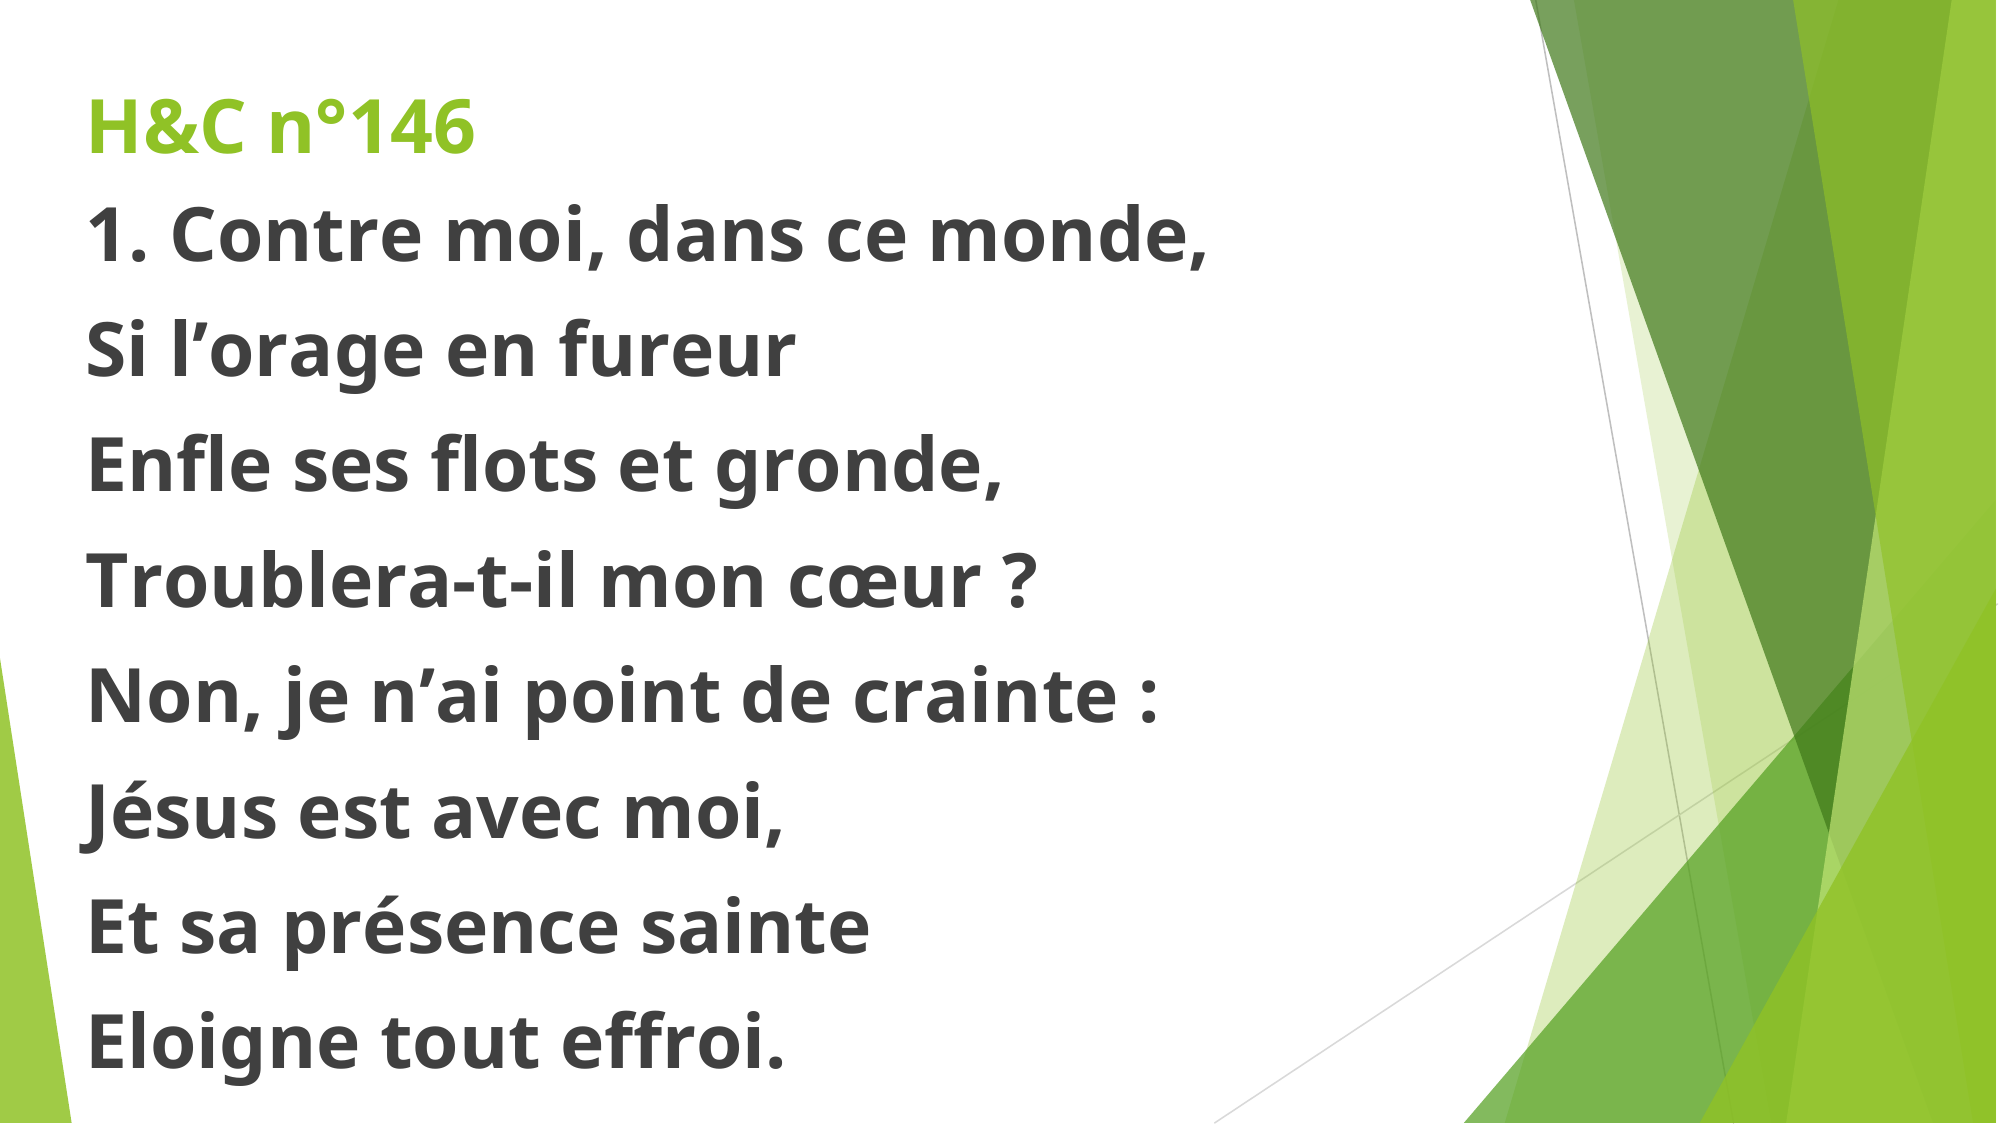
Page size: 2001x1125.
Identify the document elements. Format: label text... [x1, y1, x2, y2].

text_box 1. Contre moi, dans ce monde, Si l’orage en fureur Enfle ses flots et gronde, Troublera-t-il mon cœur ? Non, je n’ai point de crainte : Jésus est avec moi, Et sa présence sainte Eloigne tout effroi. [70, 165, 2001, 1037]
text_box H&C n°146 [70, 70, 1522, 165]
